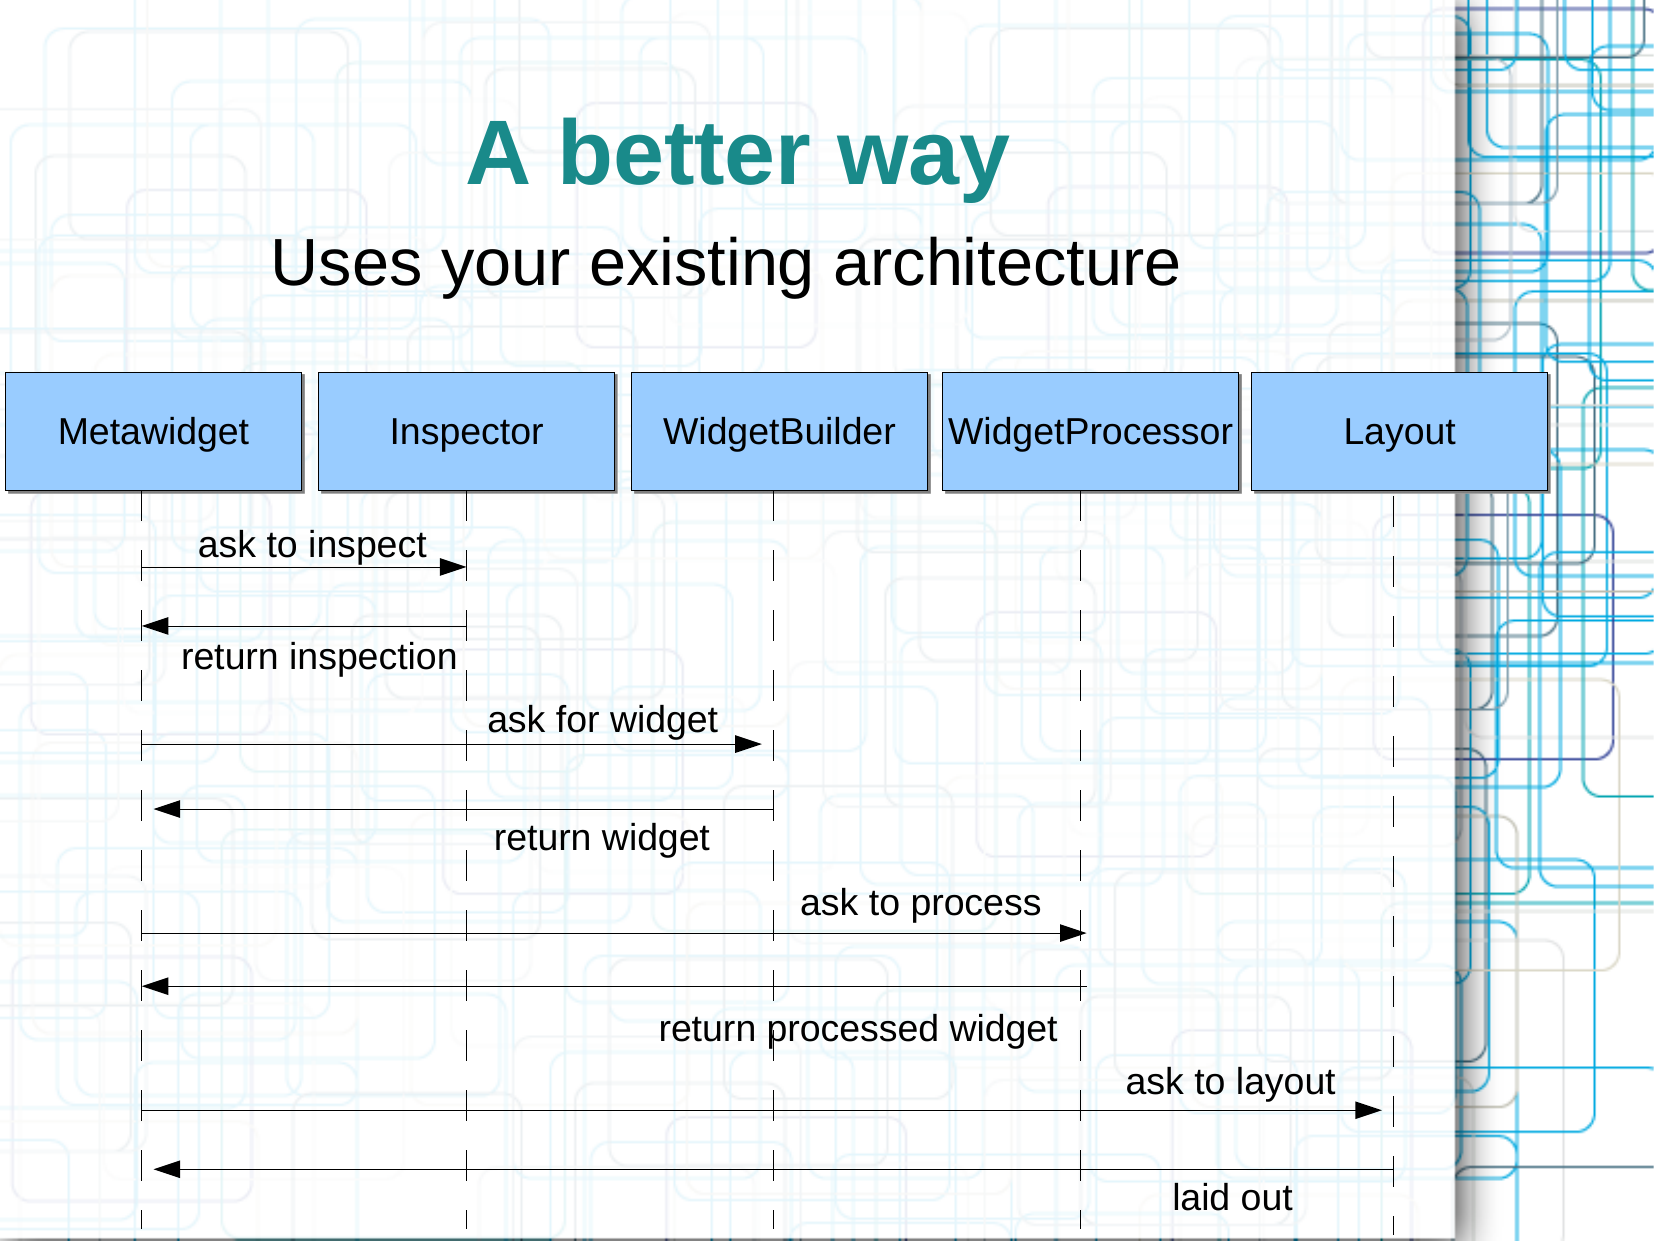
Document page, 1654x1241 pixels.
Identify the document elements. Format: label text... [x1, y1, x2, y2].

text_box ask for widget [472, 690, 733, 748]
text_box return processed widget [643, 1000, 1072, 1058]
text_box laid out [1157, 1169, 1308, 1227]
text_box Layout [1251, 372, 1548, 491]
text_box ask to layout [1110, 1053, 1351, 1111]
title A better way [59, 56, 1418, 218]
text_box Uses your existing architecture [29, 218, 1424, 308]
text_box ask to inspect [183, 515, 442, 573]
text_box ask to process [785, 874, 1057, 931]
text_box return inspection [166, 628, 473, 686]
text_box return widget [479, 809, 725, 866]
text_box WidgetProcessor [942, 372, 1239, 491]
picture [0, 0, 1654, 1241]
text_box WidgetBuilder [631, 372, 928, 491]
text_box Inspector [318, 372, 615, 491]
text_box Metawidget [5, 372, 302, 491]
